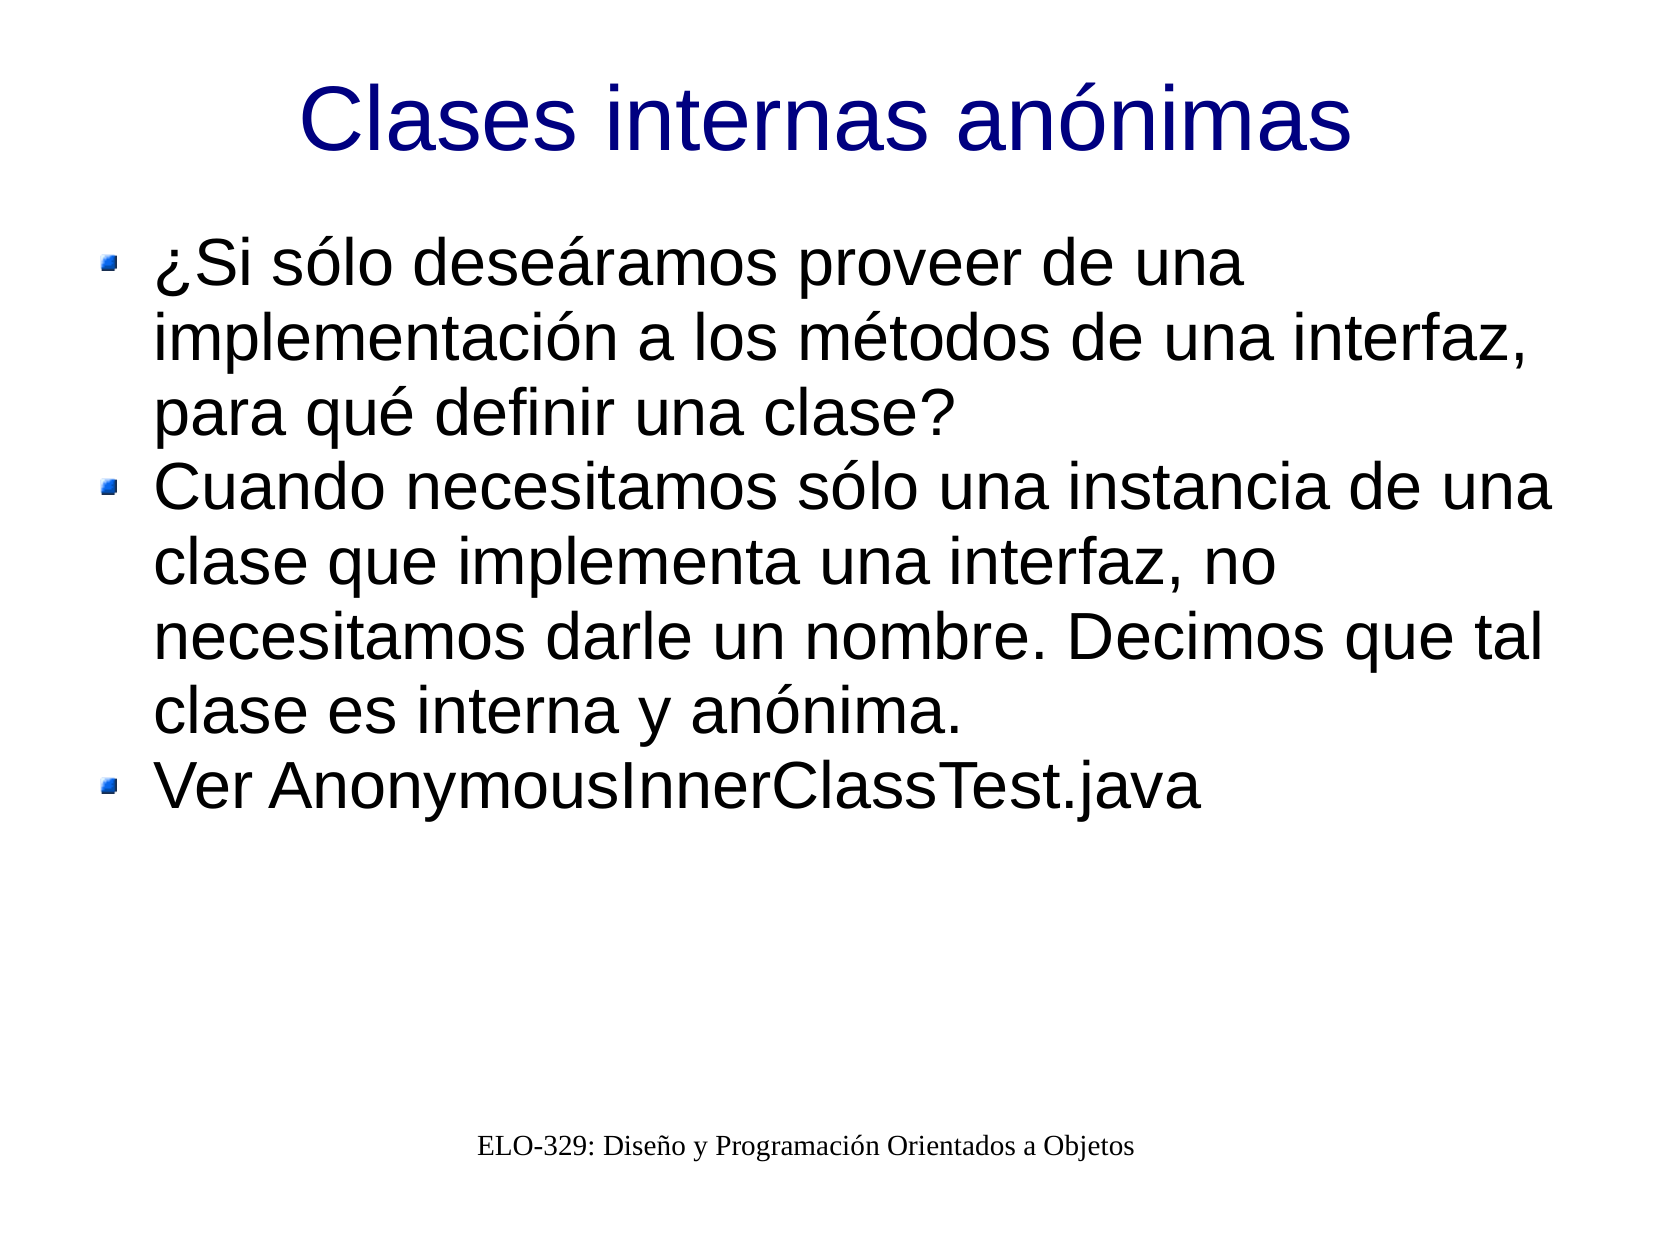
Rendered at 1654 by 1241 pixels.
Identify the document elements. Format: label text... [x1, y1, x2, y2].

title Clases internas anónimas [82, 49, 1571, 188]
list ¿Si sólo deseáramos proveer de una implementación a los métodos de una interfaz, para qué definir una clase? Cuando necesitamos sólo una instancia de una clase que implementa una interfaz, no necesitamos darle un nombre. Decimos que tal clase es interna y anónima. Ver AnonymousInnerClassTest.java [82, 225, 1571, 1126]
